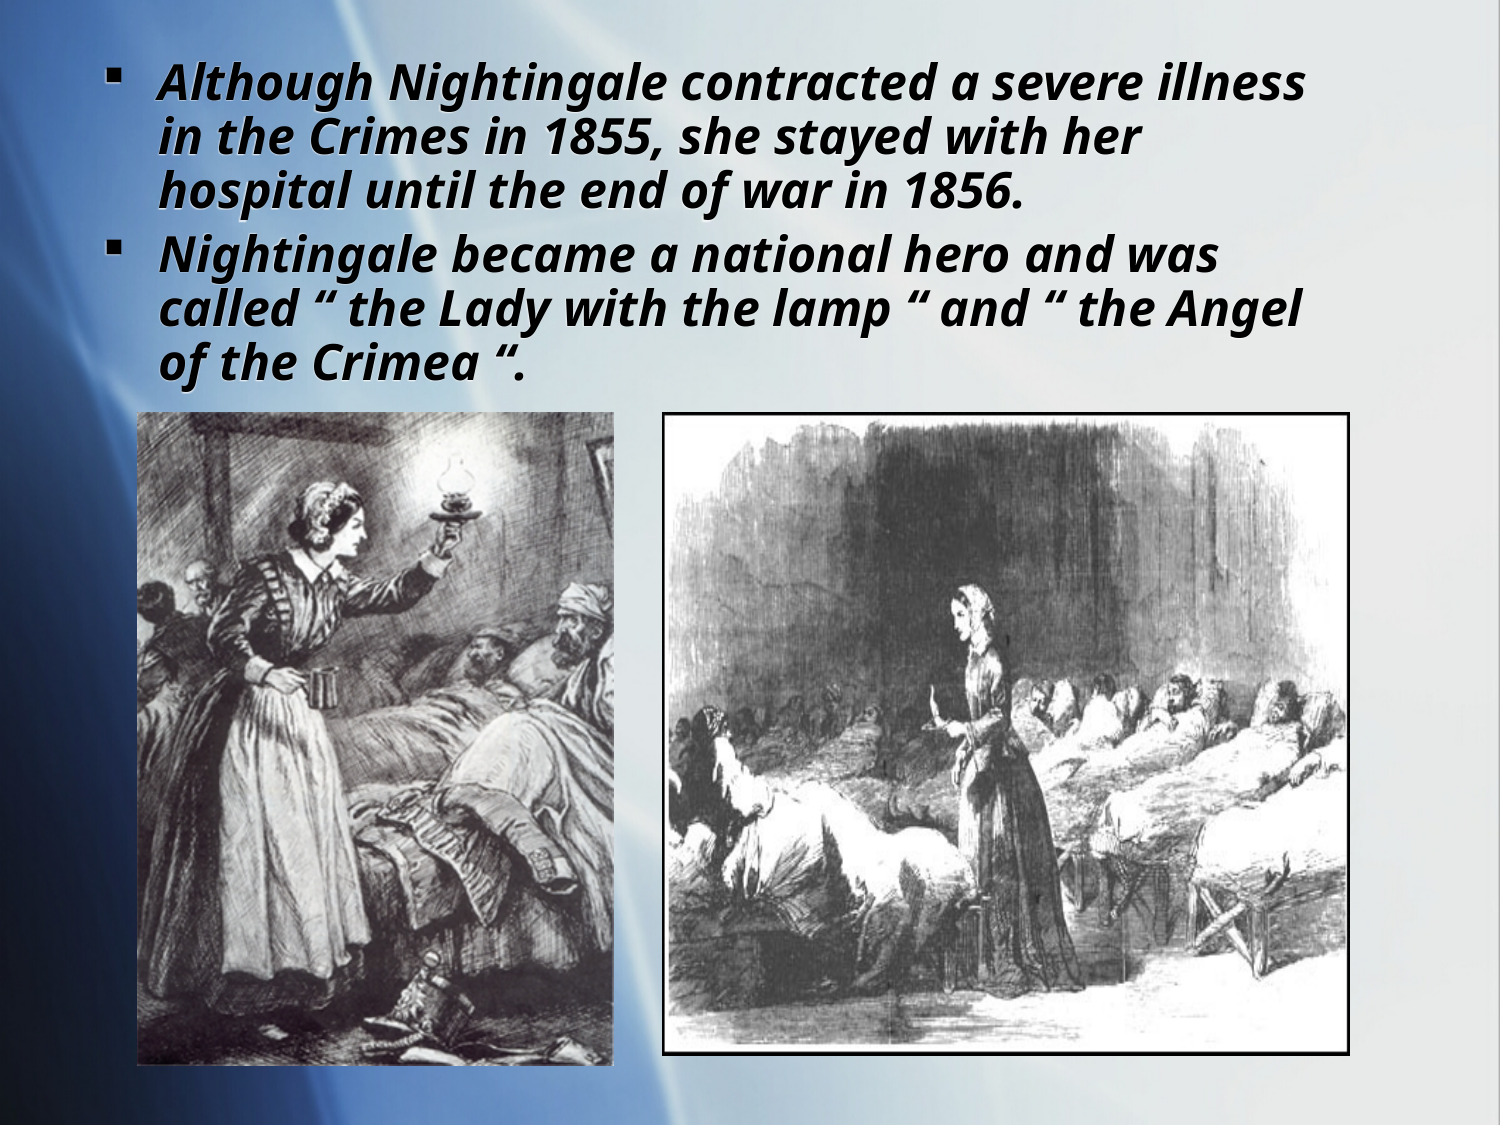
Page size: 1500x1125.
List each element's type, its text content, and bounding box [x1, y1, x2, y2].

picture [0, 0, 1500, 1125]
list Although Nightingale contracted a severe illness in the Crimes in 1855, she stayed with her hospital until the end of war in 1856. Nightingale became a national hero and was called “ the Lady with the lamp “ and “ the Angel of the Crimea “. [87, 50, 1363, 513]
